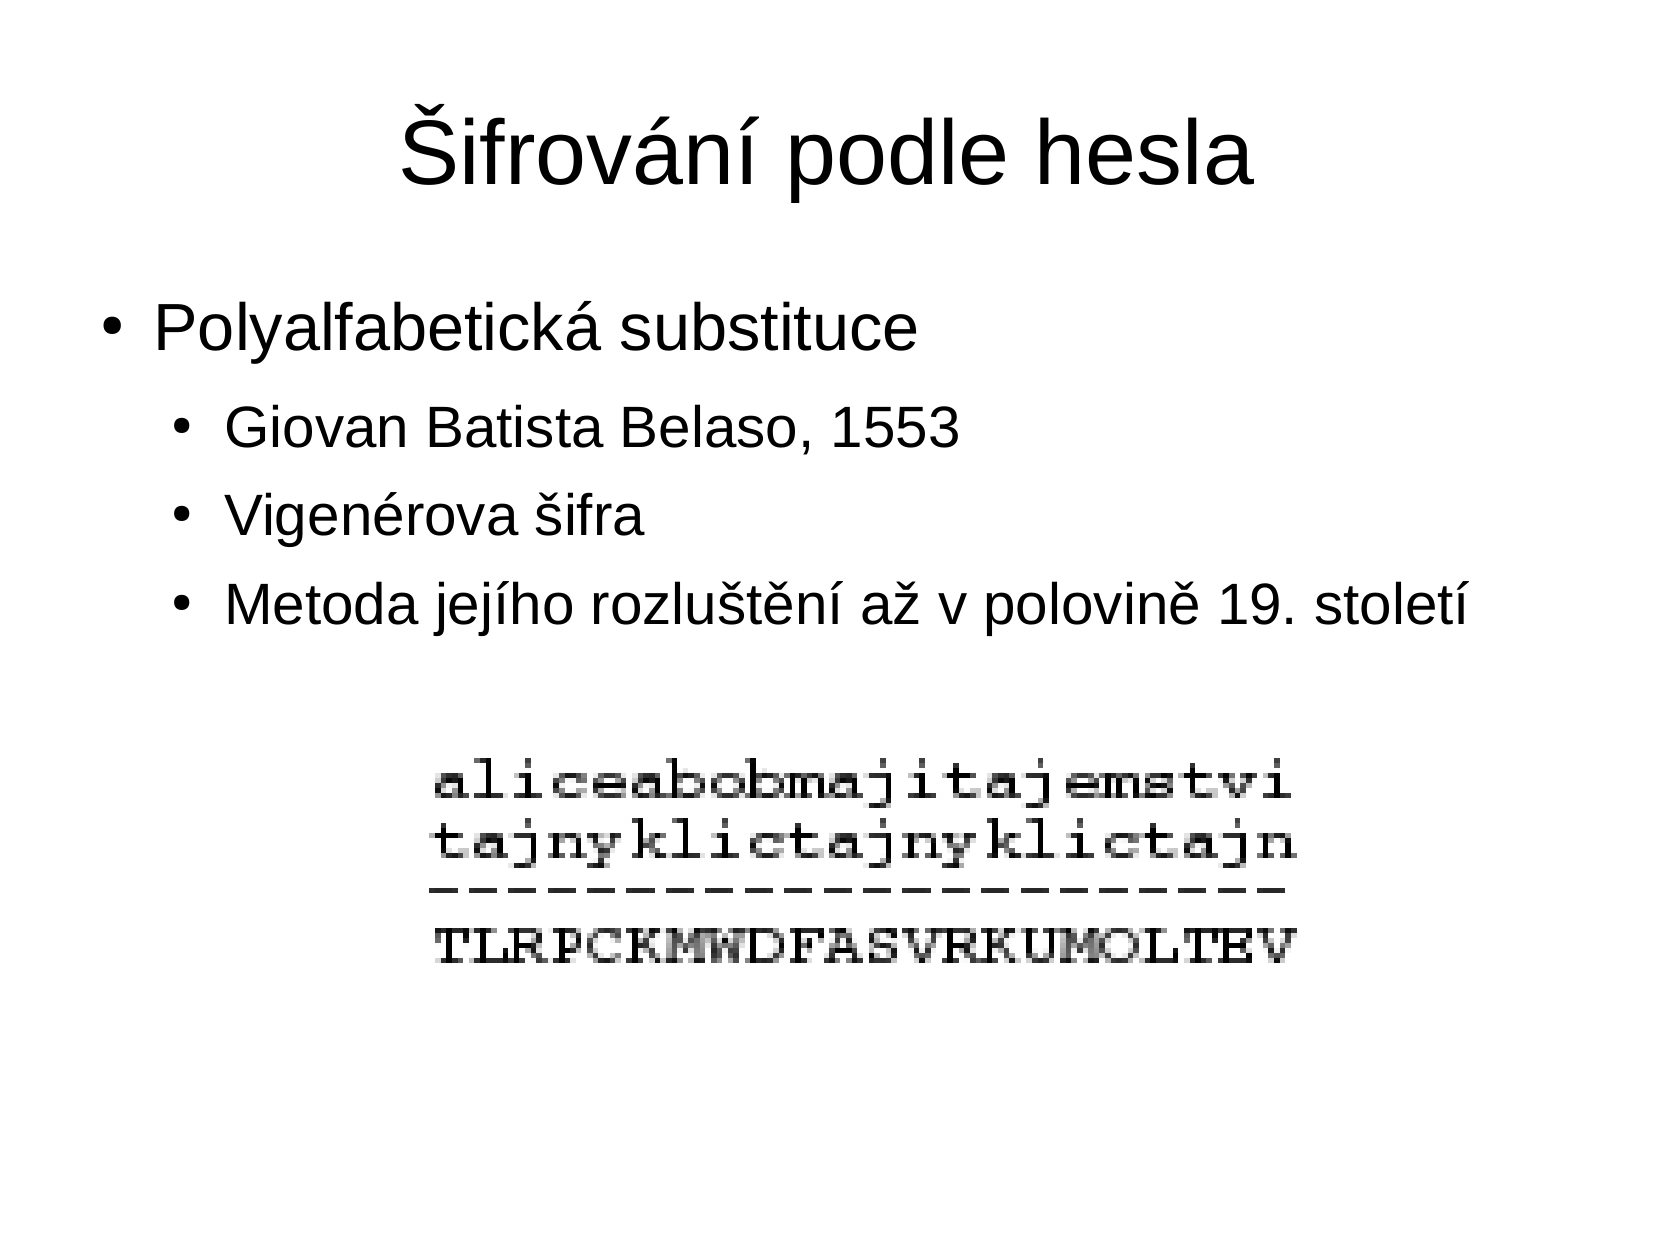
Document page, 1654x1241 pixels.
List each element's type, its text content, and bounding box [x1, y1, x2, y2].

title Šifrování podle hesla [82, 56, 1571, 250]
picture [413, 718, 1359, 1063]
list Polyalfabetická substituce Giovan Batista Belaso, 1553 Vigenérova šifra Metoda jejího rozluštění až v polovině 19. století [82, 290, 1571, 1094]
